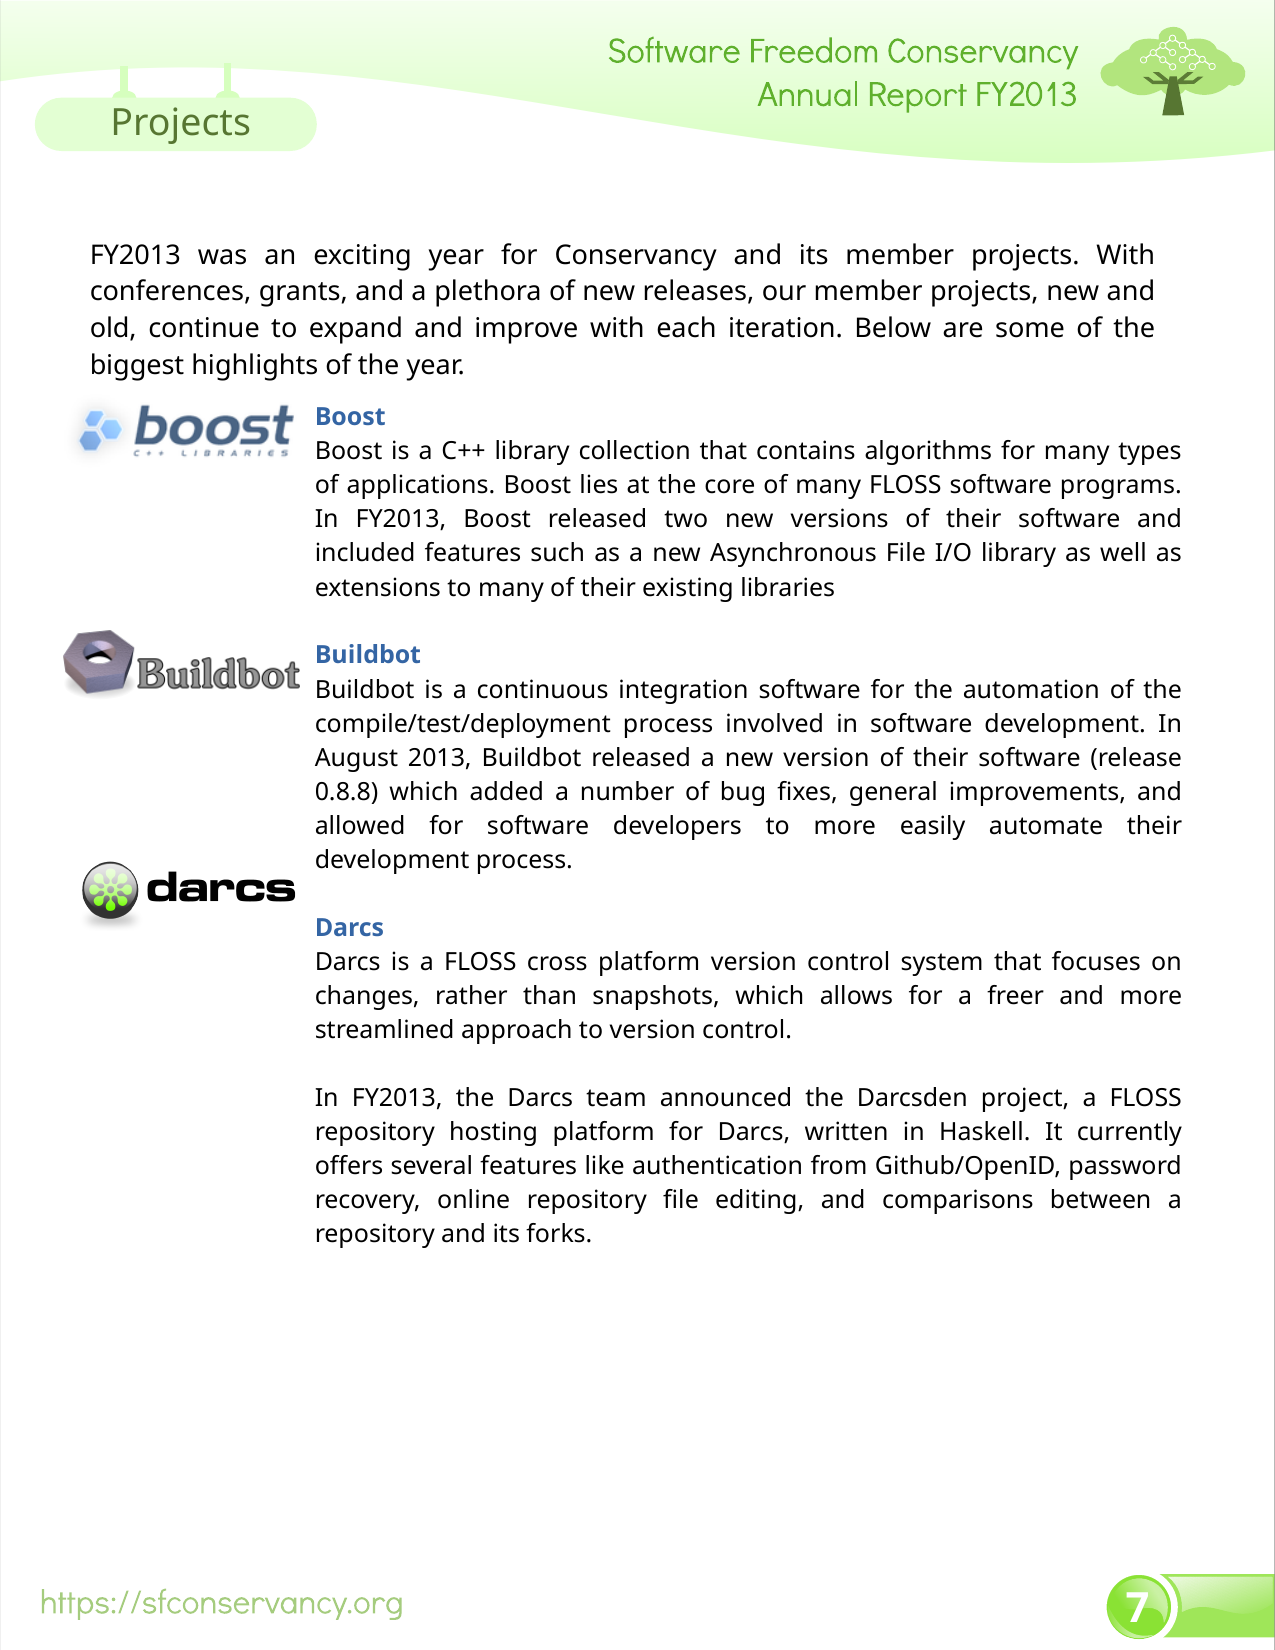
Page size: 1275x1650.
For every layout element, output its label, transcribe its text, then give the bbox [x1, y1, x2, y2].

text_box FY2013 was an exciting year for Conservancy and its member projects. With conferences, grants, and a plethora of new releases, our member projects, new and old, continue to expand and improve with each iteration. Below are some of the biggest highlights of the year. [75, 227, 1201, 363]
text_box Projects [95, 87, 255, 152]
picture [60, 624, 303, 700]
picture [74, 854, 306, 931]
text_box Boost Boost is a C++ library collection that contains algorithms for many types of applications. Boost lies at the core of many FLOSS software programs. In FY2013, Boost released two new versions of their software and included features such as a new Asynchronous File I/O library as well as extensions to many of their existing libraries Buildbot Buildbot is a continuous integration software for the automation of the compile/test/deployment process involved in software development. In August 2013, Buildbot released a new version of their software (release 0.8.8) which added a number of bug fixes, general improvements, and allowed for software developers to more easily automate their development process. Darcs Darcs is a FLOSS cross platform version control system that focuses on changes, rather than snapshots, which allows for a freer and more streamlined approach to version control. In FY2013, the Darcs team announced the Darcsden project, a FLOSS repository hosting platform for Darcs, written in Haskell. It currently offers several features like authentication from Github/OpenID, password recovery, online repository file editing, and comparisons between a repository and its forks. [300, 391, 1201, 1205]
picture [60, 391, 313, 470]
